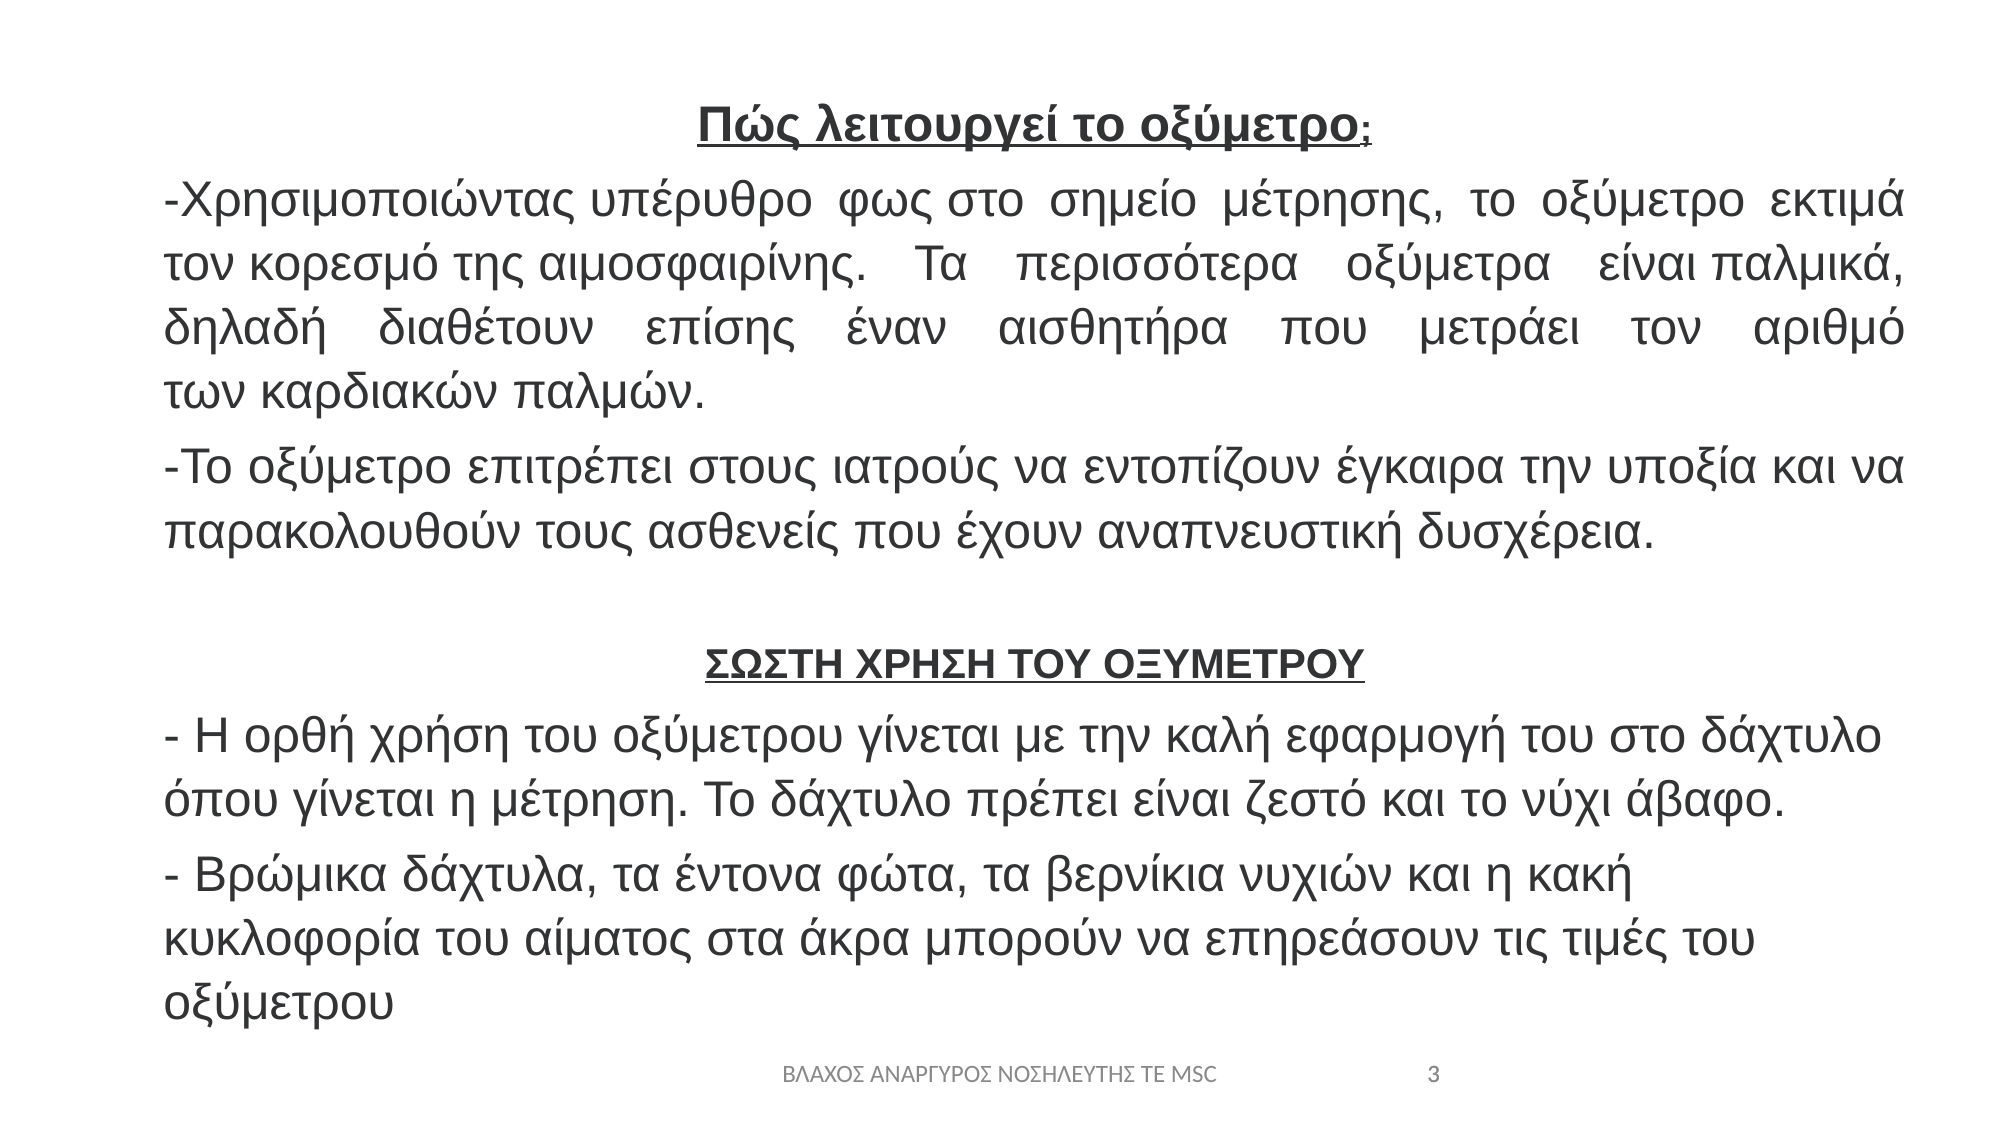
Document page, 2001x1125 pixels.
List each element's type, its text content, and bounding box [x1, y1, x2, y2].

text_box ΒΛΑΧΟΣ ΑΝΑΡΓΥΡΟΣ ΝΟΣΗΛΕΥΤΗΣ ΤΕ MSC [662, 1042, 1338, 1103]
text_box [1412, 1042, 1863, 1103]
text_box Πώς λειτουργεί το οξύμετρο; -Χρησιμοποιώντας υπέρυθρο φως στο σημείο μέτρησης, το οξύμετρο εκτιμά τον κορεσμό της αιμοσφαιρίνης. Τα περισσότερα οξύμετρα είναι παλμικά, δηλαδή διαθέτουν επίσης έναν αισθητήρα που μετράει τον αριθμό των καρδιακών παλμών. -Το οξύμετρο επιτρέπει στους ιατρούς να εντοπίζουν έγκαιρα την υποξία και να παρακολουθούν τους ασθενείς που έχουν αναπνευστική δυσχέρεια. ΣΩΣΤΗ ΧΡΗΣΗ ΤΟΥ ΟΞΥΜΕΤΡΟΥ - Η ορθή χρήση του οξύμετρου γίνεται με την καλή εφαρμογή του στο δάχτυλο όπου γίνεται η μέτρηση. Το δάχτυλο πρέπει είναι ζεστό και το νύχι άβαφο. - Βρώμικα δάχτυλα, τα έντονα φώτα, τα βερνίκια νυχιών και η κακή κυκλοφορία του αίματος στα άκρα μπορούν να επηρεάσουν τις τιμές του οξύμετρου [148, 79, 1922, 1125]
